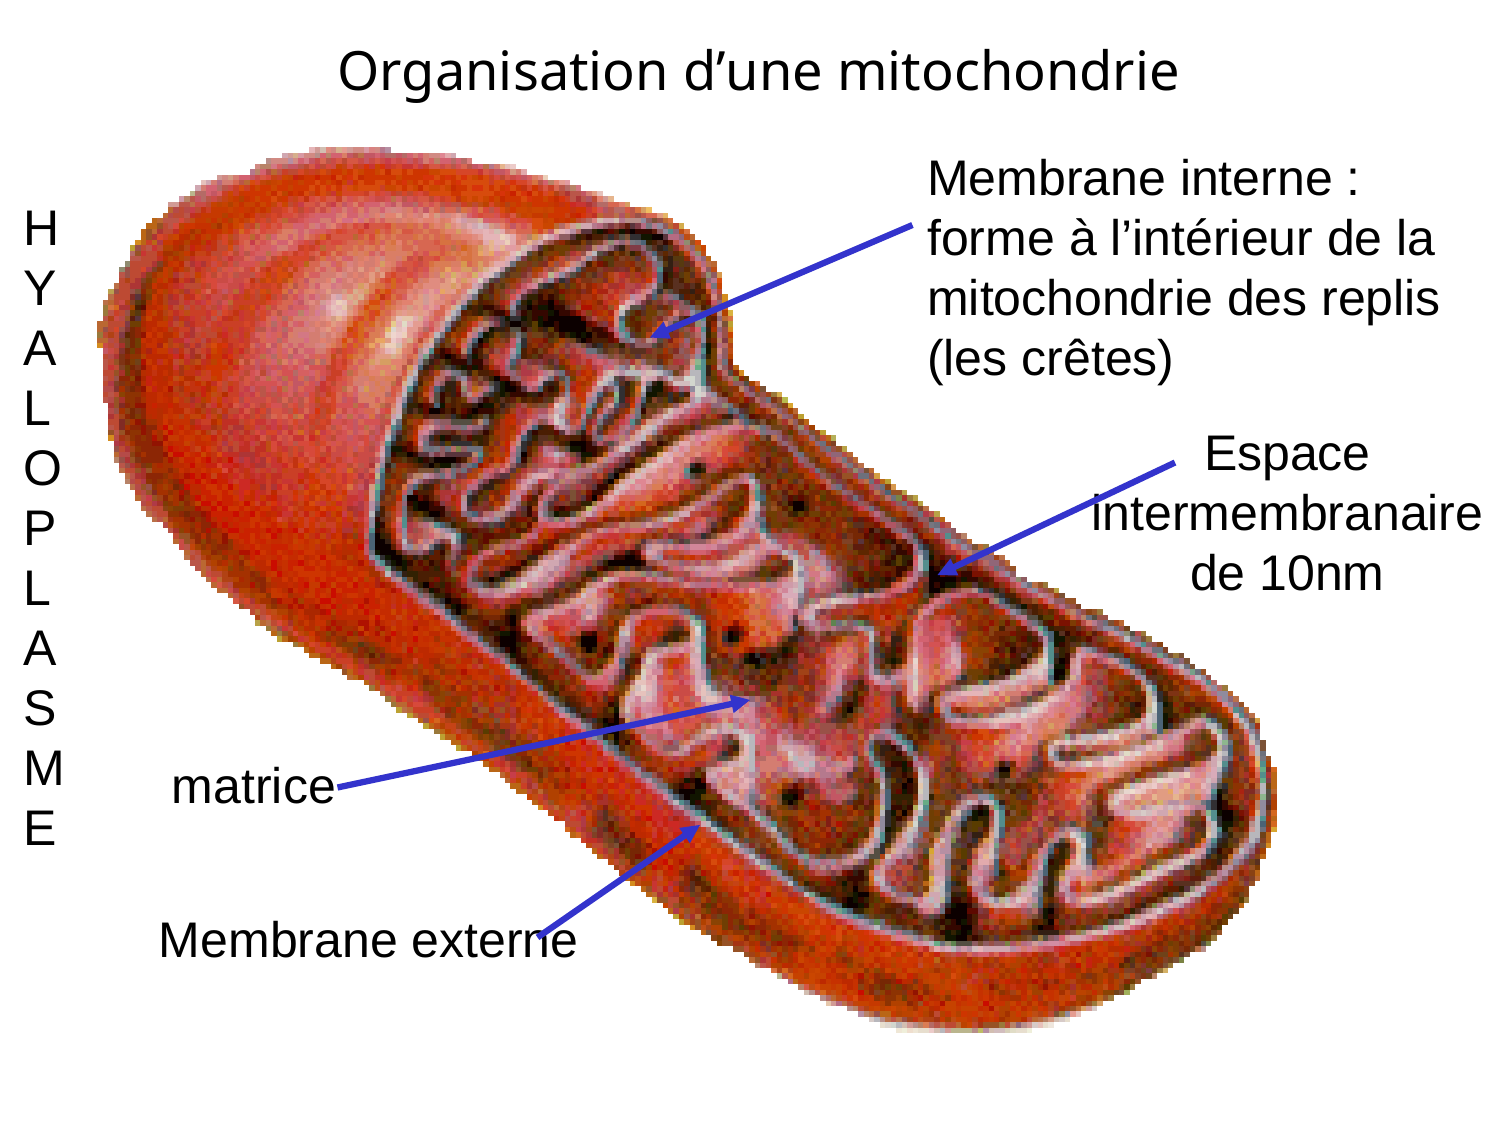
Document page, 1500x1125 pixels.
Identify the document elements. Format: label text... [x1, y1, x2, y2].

text_box Espace intermembranaire de 10nm [1074, 412, 1500, 608]
text_box Organisation d’une mitochondrie [322, 28, 1196, 110]
picture [87, 137, 1288, 1050]
text_box matrice [157, 745, 351, 821]
text_box Membrane interne : forme à l’intérieur de la mitochondrie des replis (les crêtes) [912, 137, 1500, 393]
text_box H Y A L O P L A S M E [8, 187, 81, 863]
text_box Membrane externe [144, 899, 594, 976]
